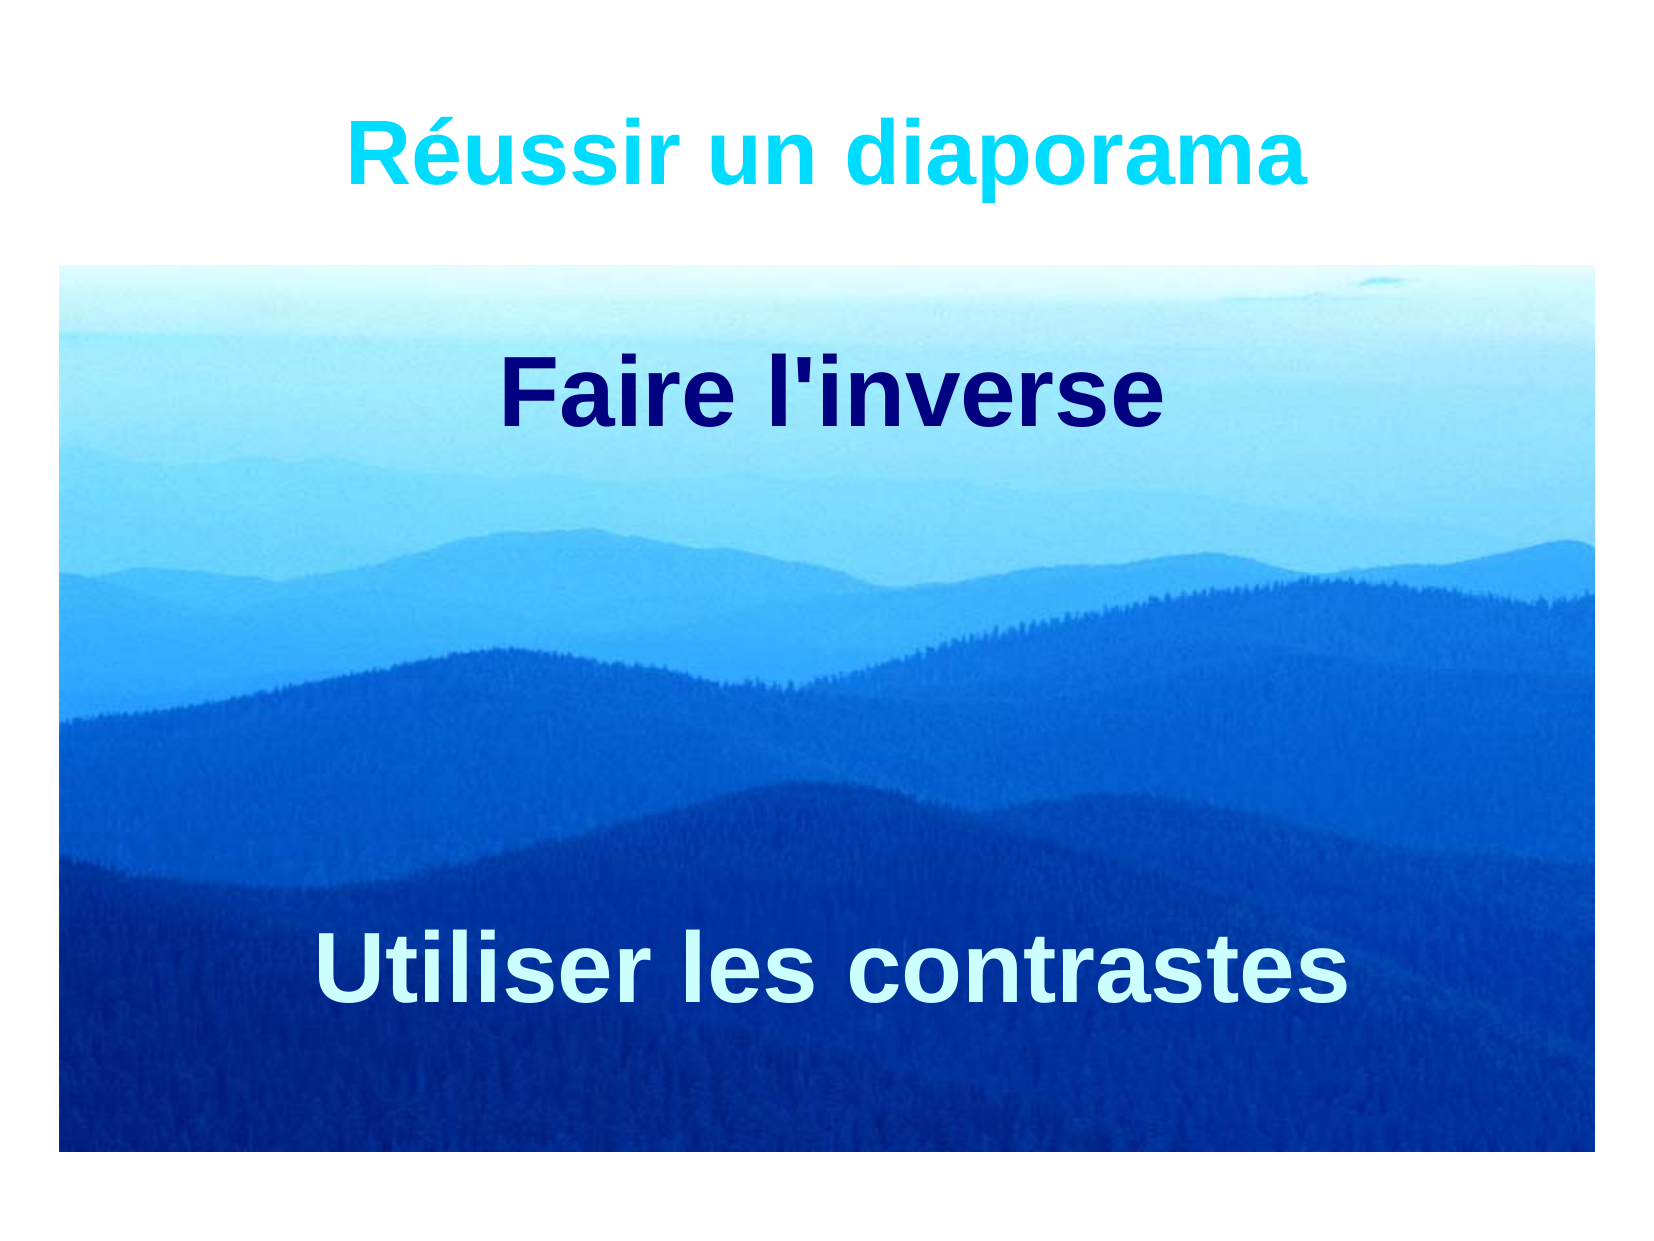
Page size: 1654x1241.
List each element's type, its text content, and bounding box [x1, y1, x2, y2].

picture [59, 265, 1595, 1152]
title Réussir un diaporama [82, 49, 1571, 257]
text_box Faire l'inverse Utiliser les contrastes [88, 335, 1577, 1025]
